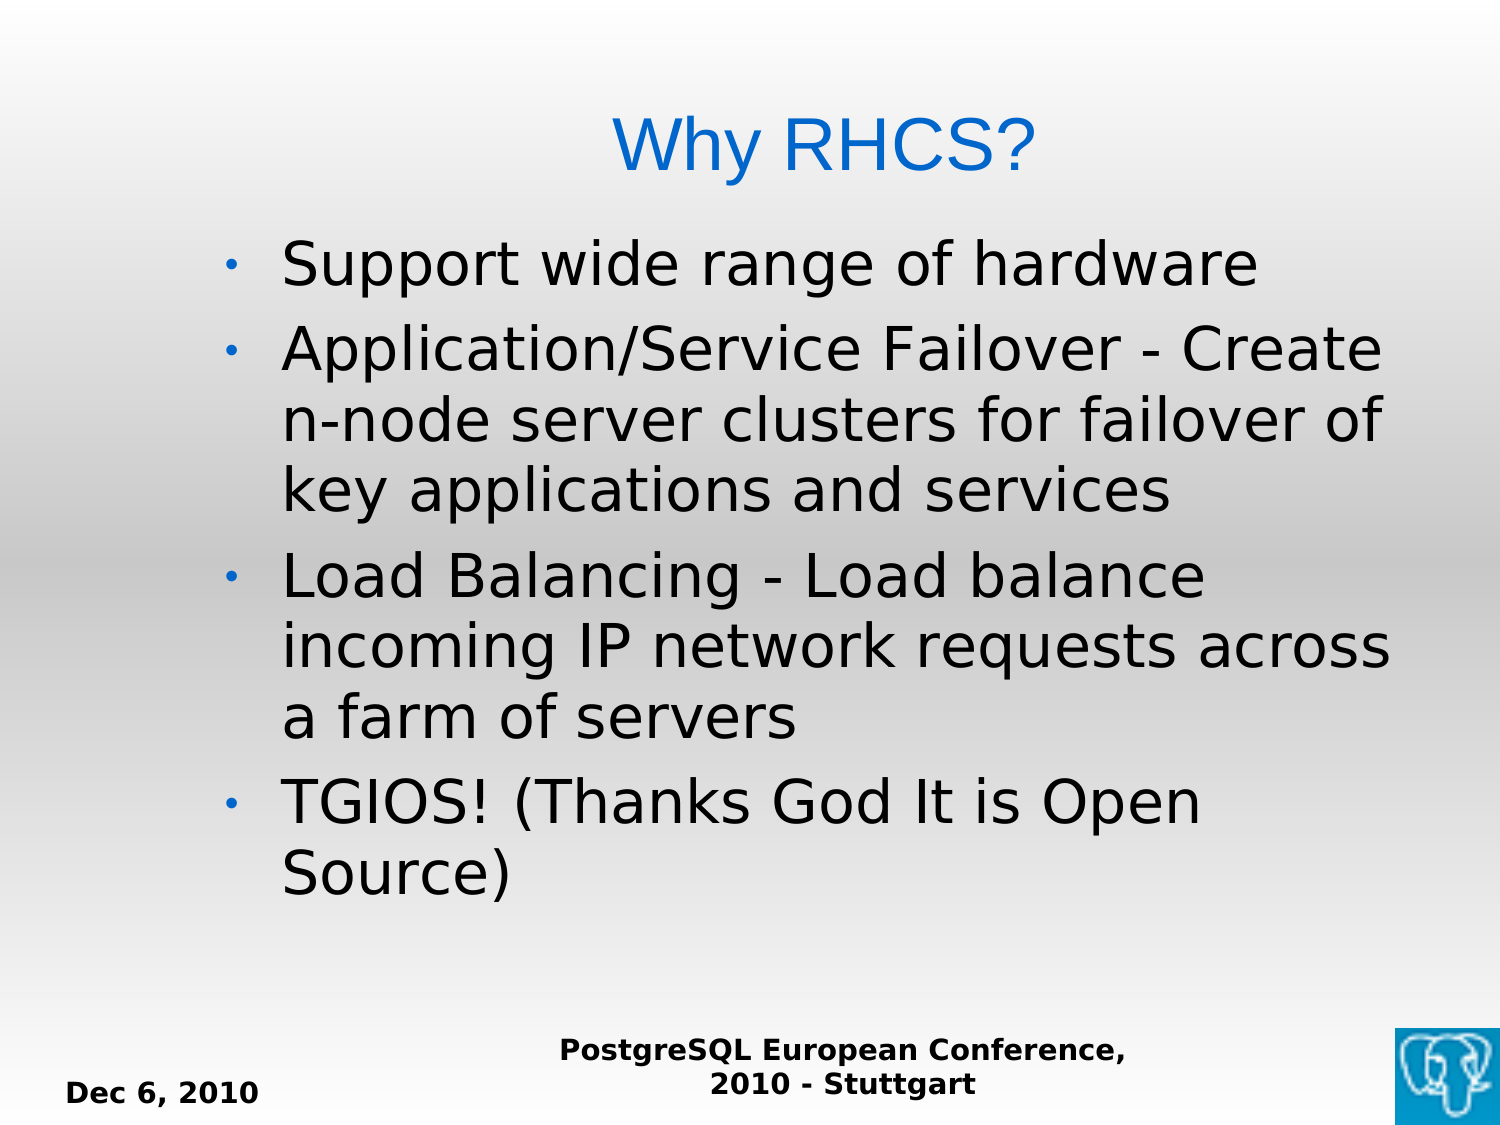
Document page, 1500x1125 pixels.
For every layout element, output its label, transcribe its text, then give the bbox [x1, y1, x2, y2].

title Why RHCS? [224, 49, 1425, 228]
picture [1400, 1033, 1492, 1118]
list Support wide range of hardware Application/Service Failover - Create n-node server clusters for failover of key applications and services Load Balancing - Load balance incoming IP network requests across a farm of servers TGIOS! (Thanks God It is Open Source) [224, 228, 1425, 995]
